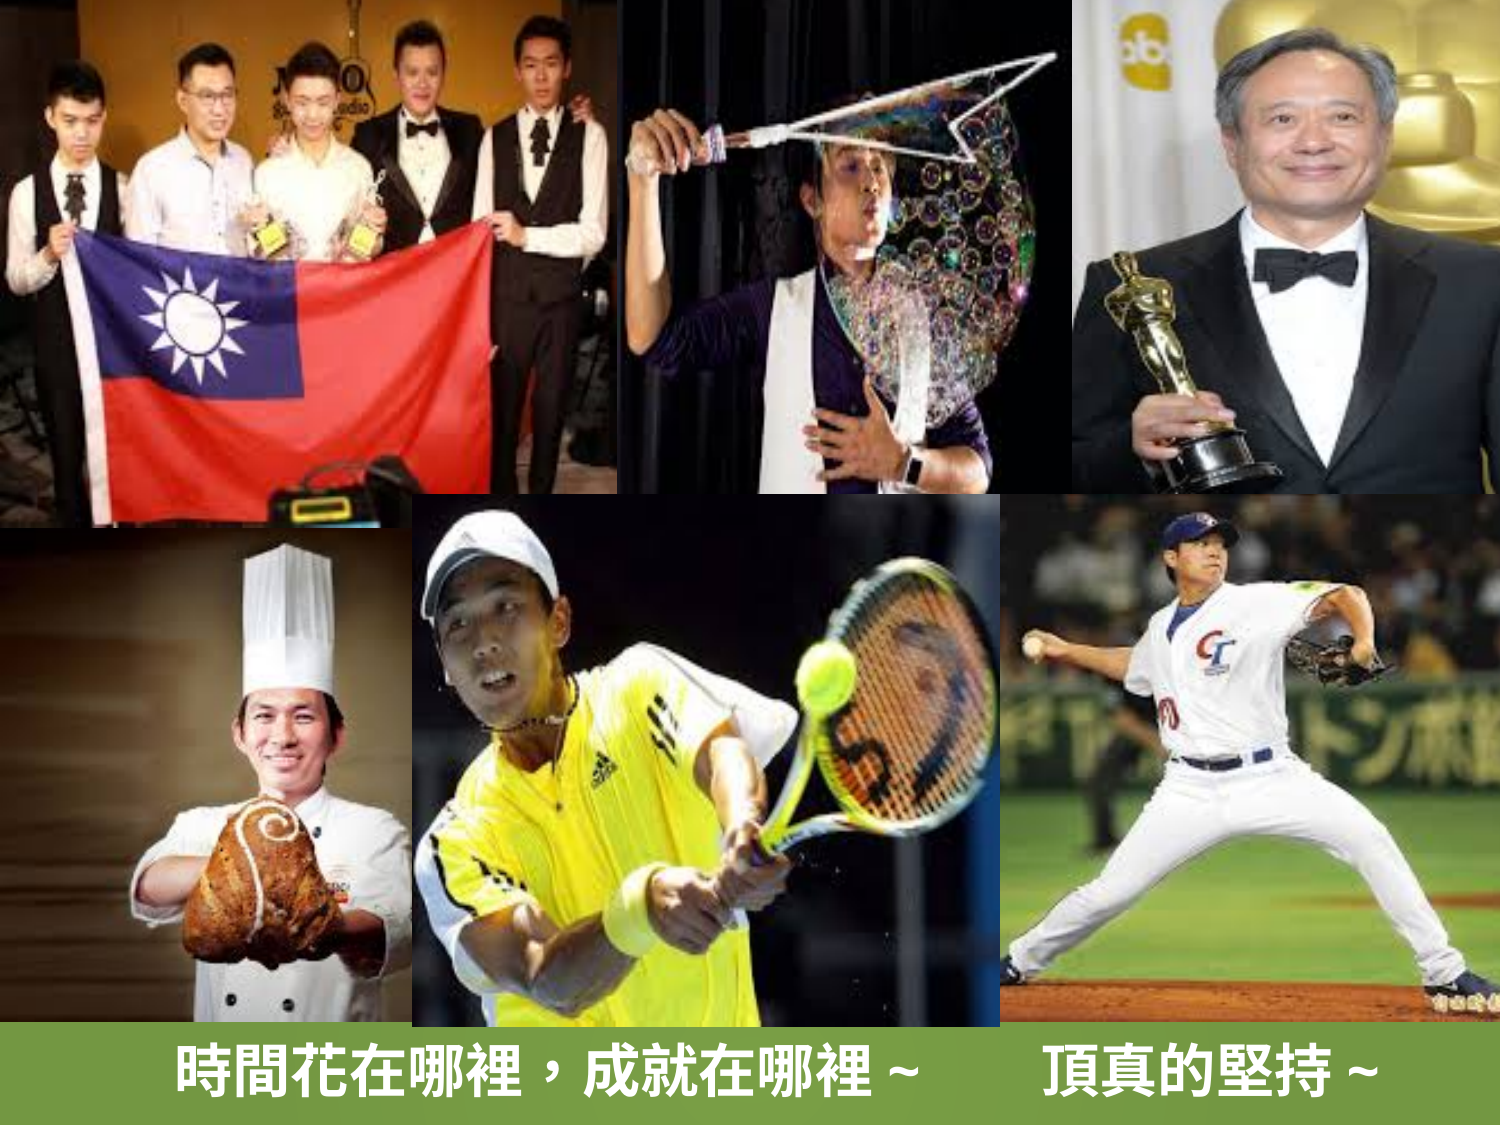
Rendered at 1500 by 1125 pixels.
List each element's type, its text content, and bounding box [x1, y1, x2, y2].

picture [0, 0, 1500, 1027]
text_box 時間花在哪裡，成就在哪裡~ 頂真的堅持~ [159, 1026, 1382, 1113]
